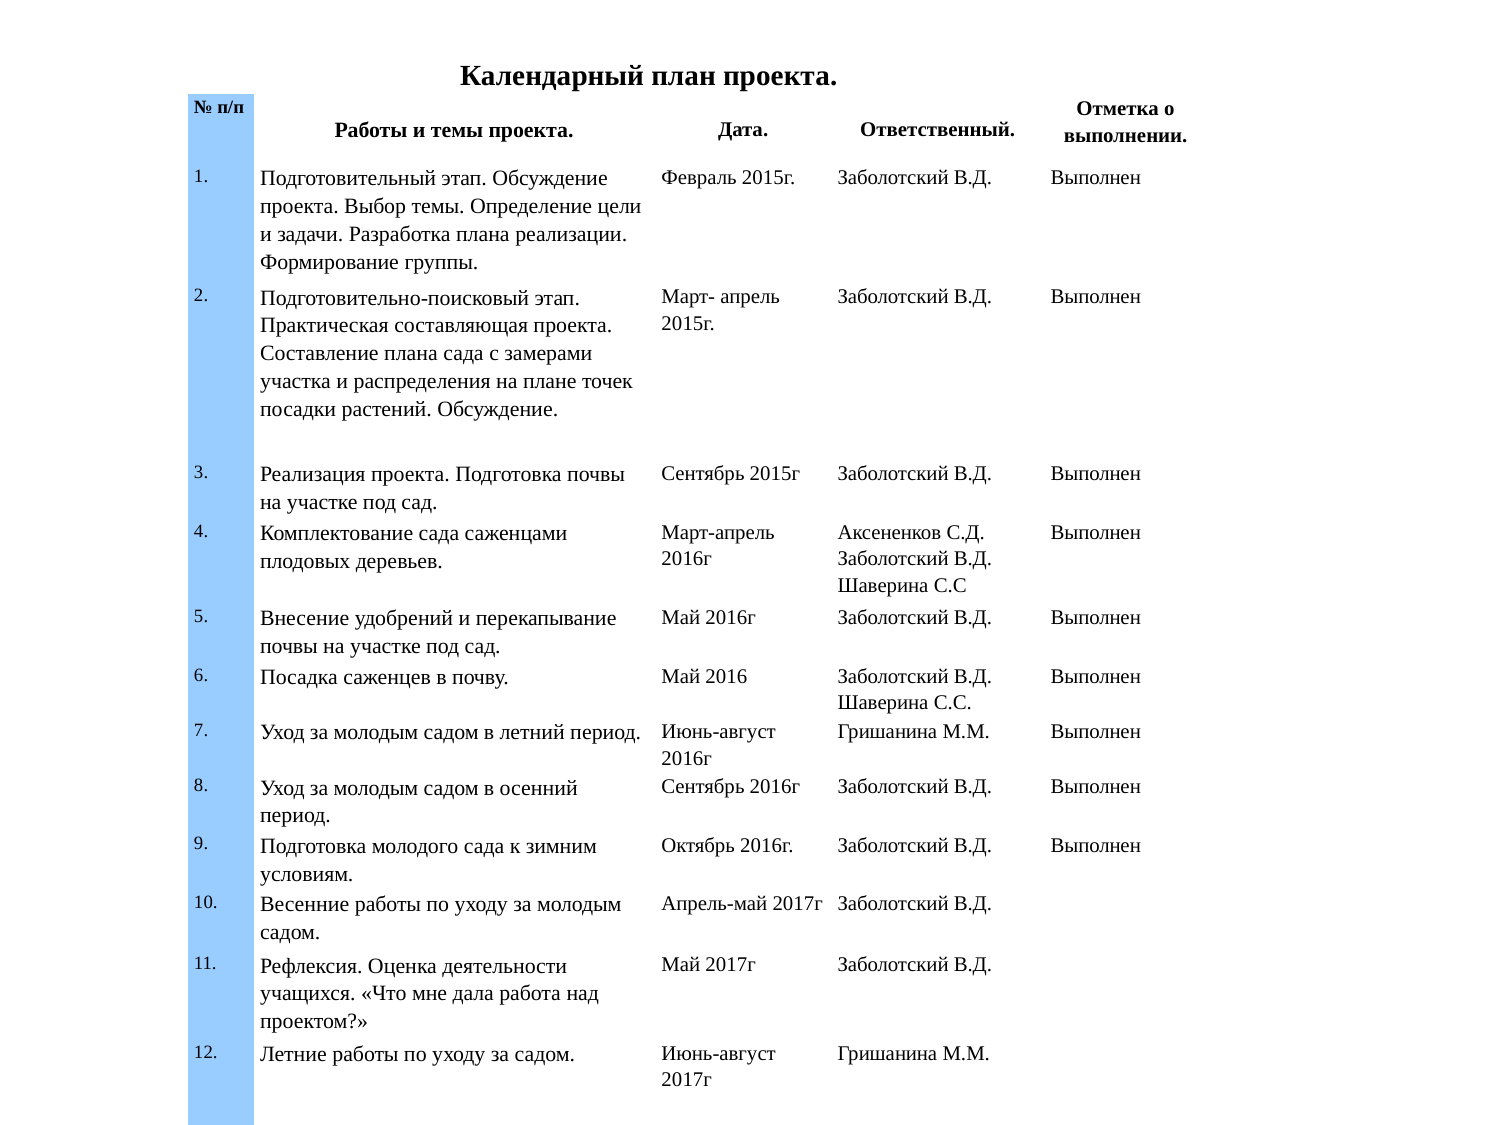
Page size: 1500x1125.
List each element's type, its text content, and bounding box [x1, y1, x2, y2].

table_cell Сентябрь 2015г [655, 459, 831, 517]
table_cell 11. [188, 950, 254, 1039]
table_cell Заболотский В.Д. [831, 282, 1044, 459]
table_cell Заболотский В.Д. [831, 950, 1044, 1039]
table_cell Апрель-май 2017г [655, 888, 831, 950]
text_box Календарный план проекта. [445, 48, 879, 134]
table_cell Весенние работы по уходу за молодым садом. [254, 888, 655, 950]
table_cell Июнь-август 2016г [655, 717, 831, 772]
table_cell Рефлексия. Оценка деятельности учащихся. «Что мне дала работа над проектом?» [254, 950, 655, 1039]
table_cell Подготовительно-поисковый этап. Практическая составляющая проекта. Составление плана сада с замерами участка и распределения на плане точек посадки растений. Обсуждение. [254, 282, 655, 459]
table_cell Выполнен [1044, 602, 1207, 661]
table_cell Октябрь 2016г. [655, 830, 831, 888]
table_cell 4. [188, 517, 254, 602]
table_cell Уход за молодым садом в осенний период. [254, 772, 655, 830]
table_header Отметка о выполнении. [1044, 94, 1207, 162]
table_cell Выполнен [1044, 517, 1207, 602]
table_cell Заболотский В.Д. [831, 602, 1044, 661]
table_cell [1044, 950, 1207, 1039]
table_cell Май 2017г [655, 950, 831, 1039]
table_cell Выполнен [1044, 772, 1207, 830]
table_cell Выполнен [1044, 661, 1207, 717]
table_cell Заболотский В.Д. [831, 459, 1044, 517]
table_cell Внесение удобрений и перекапывание почвы на участке под сад. [254, 602, 655, 661]
table_cell Заболотский В.Д. [831, 162, 1044, 282]
table_cell 5. [188, 602, 254, 661]
table_cell Июнь-август 2017г [655, 1039, 831, 1100]
table_cell 12. [188, 1039, 254, 1100]
table_cell Сентябрь 2016г [655, 772, 831, 830]
table_cell Подготовка молодого сада к зимним условиям. [254, 830, 655, 888]
table_cell [188, 1100, 254, 1125]
table_cell Март-апрель 2016г [655, 517, 831, 602]
table_cell 9. [188, 830, 254, 888]
table_cell Февраль 2015г. [655, 162, 831, 282]
table_cell Уход за молодым садом в летний период. [254, 717, 655, 772]
table_cell [655, 1100, 831, 1125]
table_cell Заболотский В.Д. [831, 772, 1044, 830]
table_cell [1044, 1039, 1207, 1100]
table_cell 2. [188, 282, 254, 459]
table_cell Май 2016 [655, 661, 831, 717]
table_cell Гришанина М.М. [831, 1039, 1044, 1100]
table_cell Выполнен [1044, 282, 1207, 459]
table_cell Выполнен [1044, 830, 1207, 888]
table_cell Заболотский В.Д. Шаверина С.С. [831, 661, 1044, 717]
table_cell Май 2016г [655, 602, 831, 661]
table_header № п/п [188, 94, 254, 162]
table_cell 10. [188, 888, 254, 950]
table_cell Подготовительный этап. Обсуждение проекта. Выбор темы. Определение цели и задачи. Разработка плана реализации. Формирование группы. [254, 162, 655, 282]
table_header Дата. [655, 134, 831, 162]
table_cell [1044, 888, 1207, 950]
table_cell Посадка саженцев в почву. [254, 661, 655, 717]
table_cell Аксененков С.Д. Заболотский В.Д. Шаверина С.С [831, 517, 1044, 602]
table_cell Заболотский В.Д. [831, 888, 1044, 950]
table_cell Выполнен [1044, 162, 1207, 282]
table_cell 6. [188, 661, 254, 717]
table_cell 1. [188, 162, 254, 282]
table_cell Реализация проекта. Подготовка почвы на участке под сад. [254, 459, 655, 517]
table_cell Гришанина М.М. [831, 717, 1044, 772]
table_cell 8. [188, 772, 254, 830]
table_cell 7. [188, 717, 254, 772]
table_cell 3. [188, 459, 254, 517]
table_cell Комплектование сада саженцами плодовых деревьев. [254, 517, 655, 602]
table_cell [831, 1100, 1044, 1125]
table_header Работы и темы проекта. [254, 94, 655, 162]
table_cell Выполнен [1044, 717, 1207, 772]
table_header Ответственный. [831, 94, 1044, 162]
table_cell [254, 1100, 655, 1125]
table_cell Заболотский В.Д. [831, 830, 1044, 888]
table_cell Выполнен [1044, 459, 1207, 517]
table_cell [1044, 1100, 1207, 1125]
table_cell Март- апрель 2015г. [655, 282, 831, 459]
table_cell Летние работы по уходу за садом. [254, 1039, 655, 1100]
